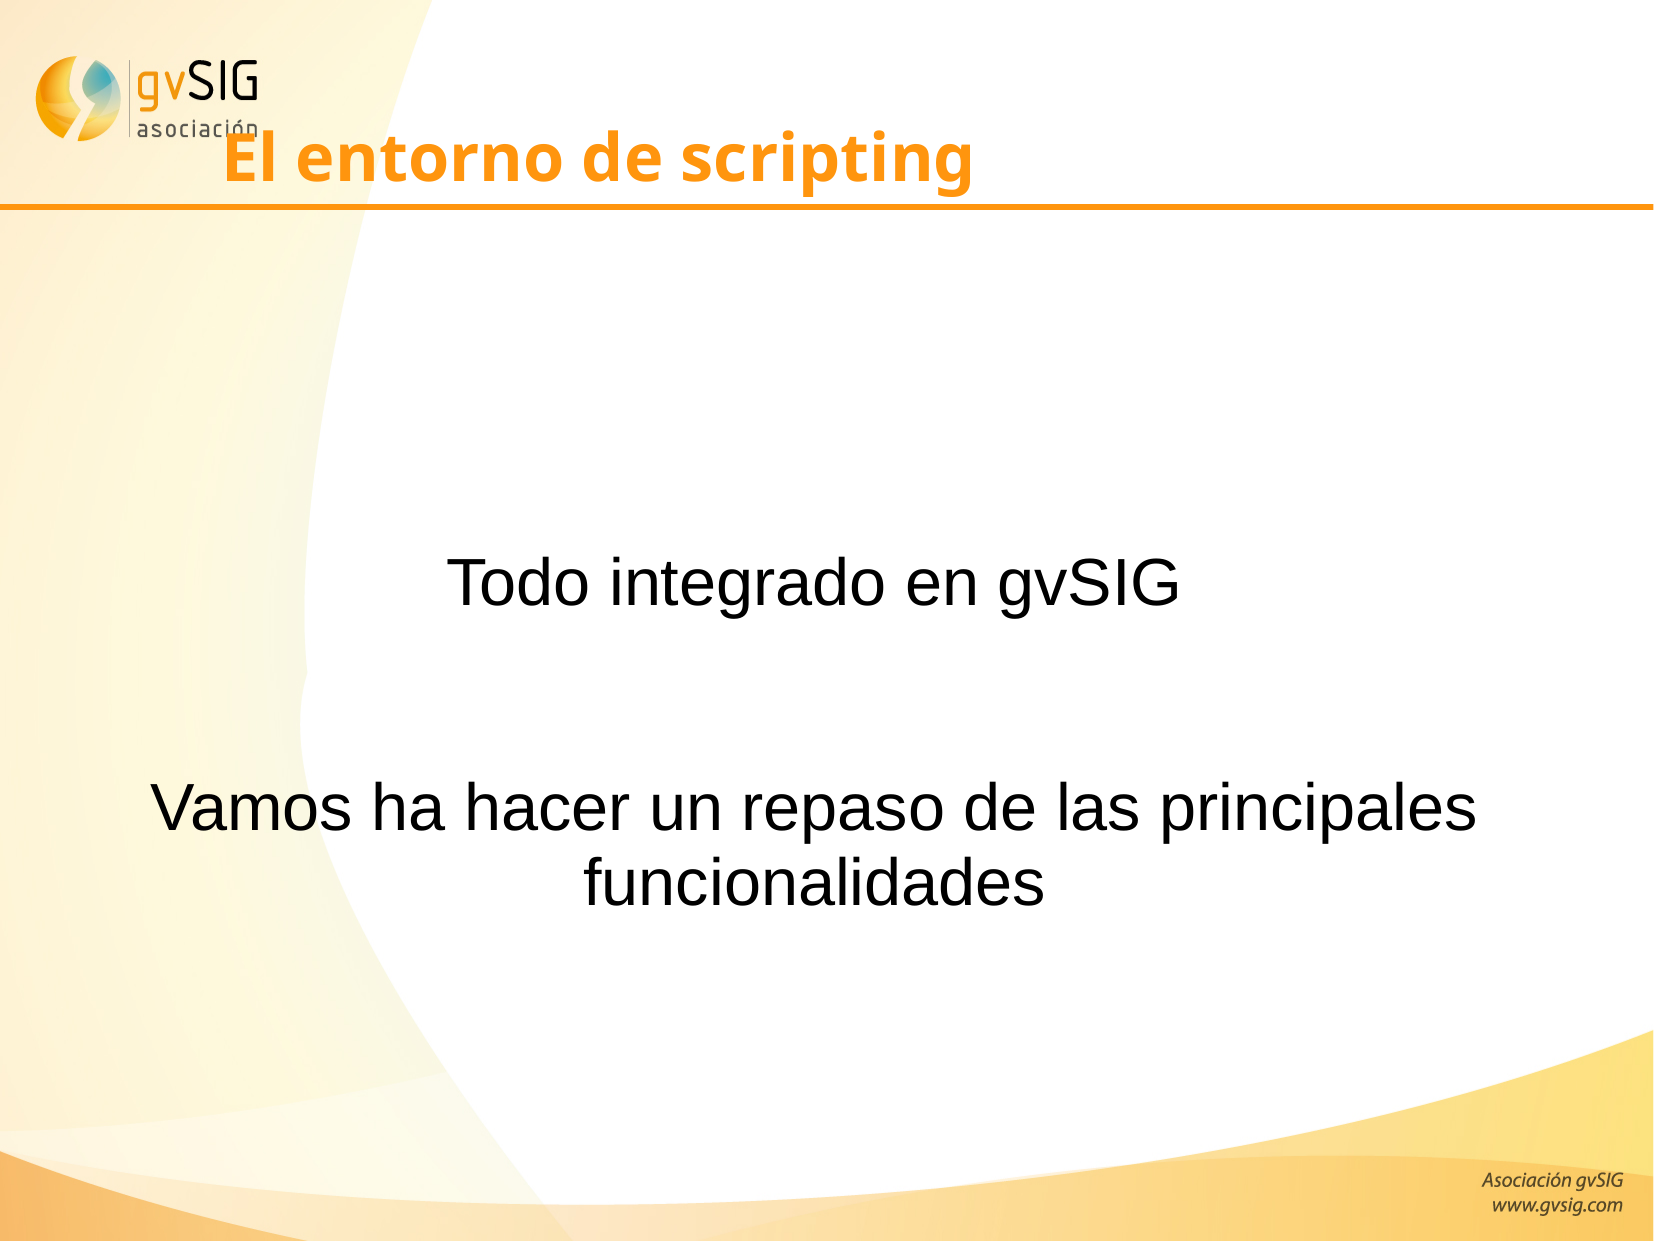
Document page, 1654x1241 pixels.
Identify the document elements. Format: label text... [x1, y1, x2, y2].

title El entorno de scripting [0, 0, 1654, 207]
picture [0, 210, 1654, 1241]
text_box Todo integrado en gvSIG Vamos ha hacer un repaso de las principales funcionalidades [23, 295, 1607, 1170]
